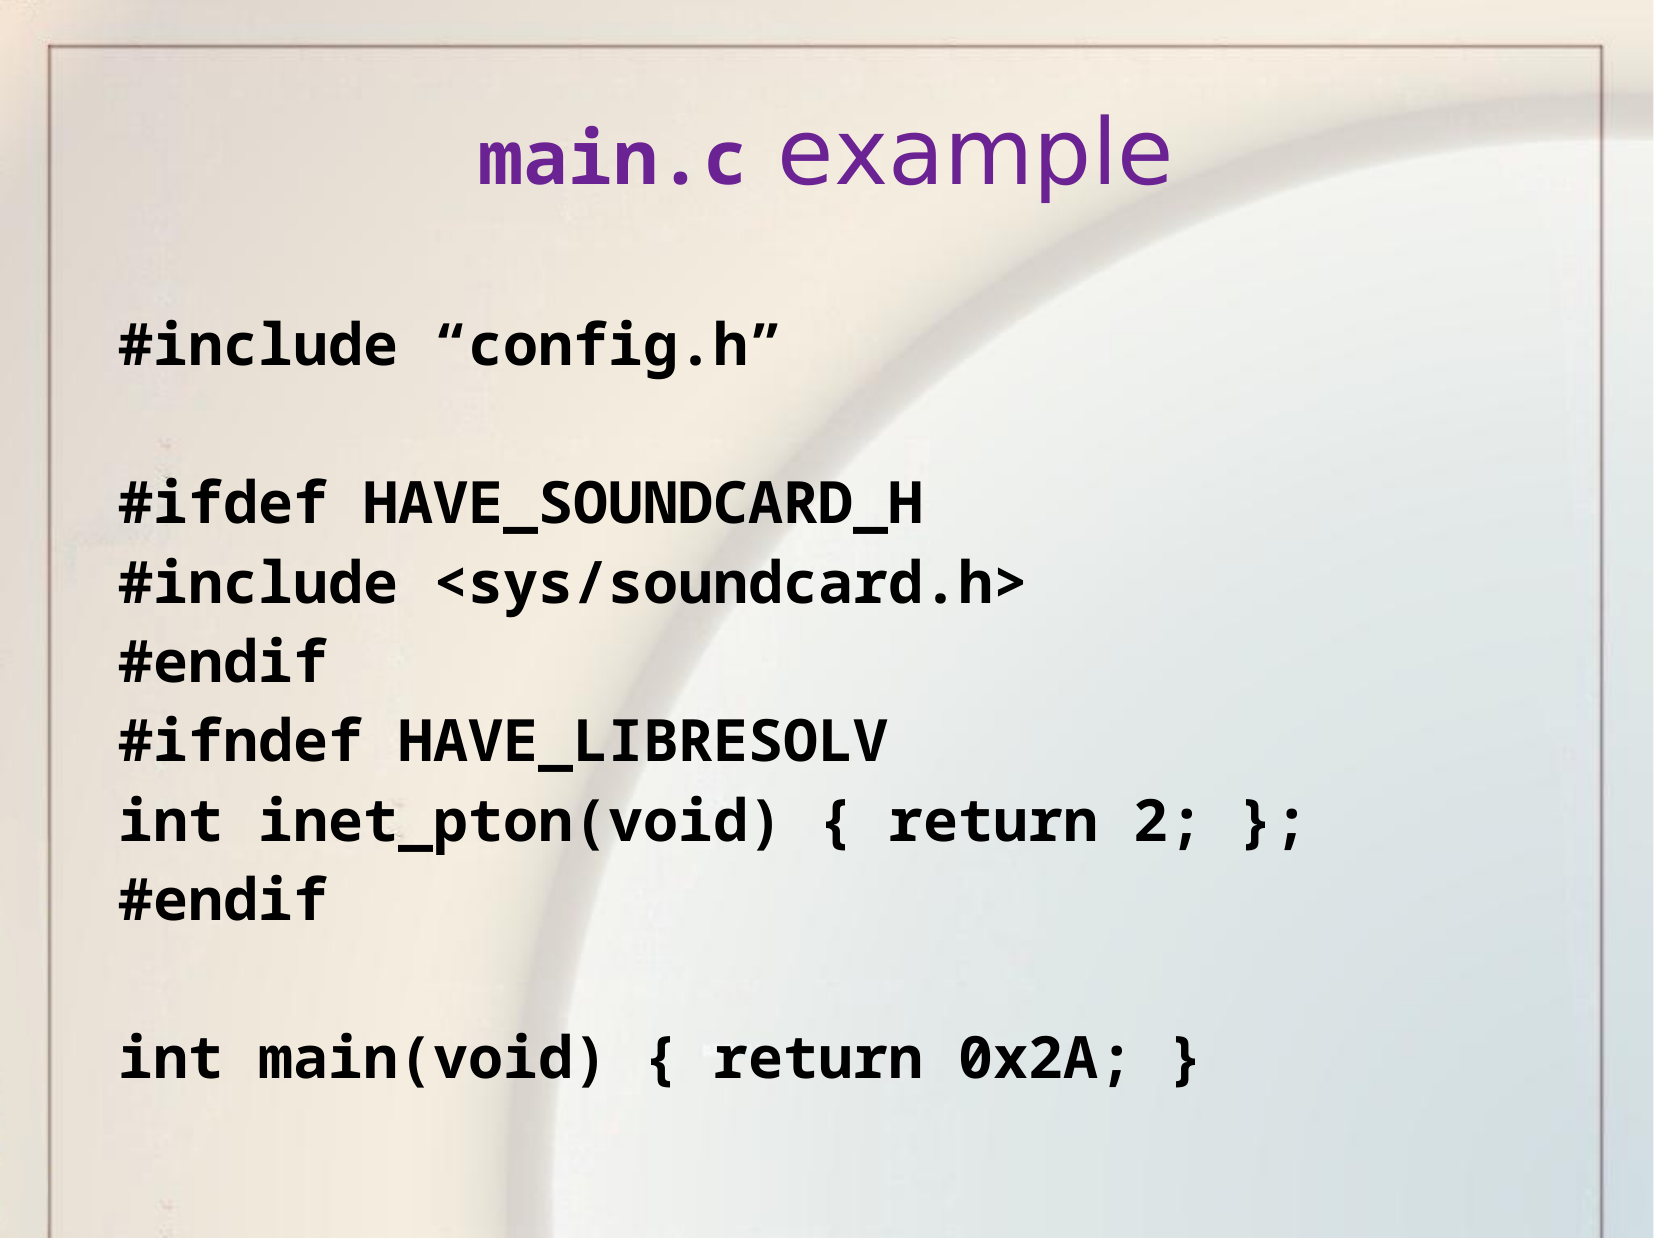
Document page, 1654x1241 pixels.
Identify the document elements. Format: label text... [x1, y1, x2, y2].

subtitle #include “config.h” #ifdef HAVE_SOUNDCARD_H #include <sys/soundcard.h> #endif #ifndef HAVE_LIBRESOLV int inet_pton(void) { return 2; }; #endif int main(void) { return 0x2A; } [82, 256, 1571, 1143]
picture [0, 0, 1654, 1238]
title main.c example [82, 49, 1571, 256]
